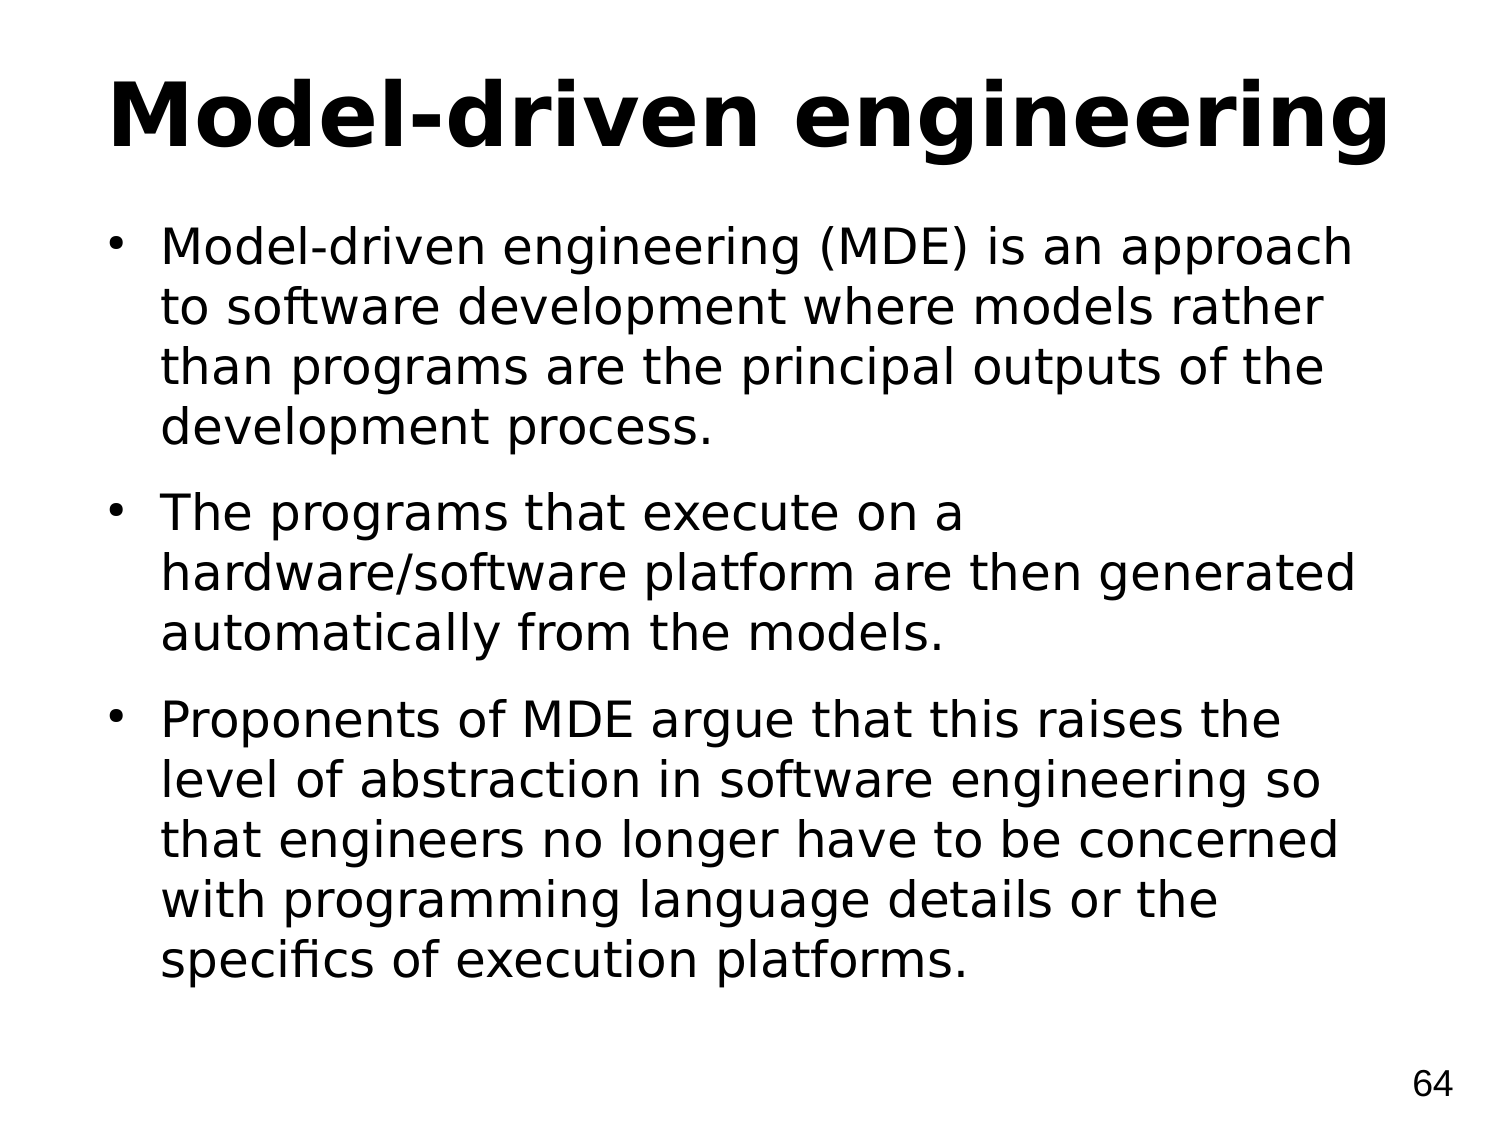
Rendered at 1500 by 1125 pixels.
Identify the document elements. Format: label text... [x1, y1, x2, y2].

title Model-driven engineering [75, 44, 1425, 177]
list Model-driven engineering (MDE) is an approach to software development where models rather than programs are the principal outputs of the development process. The programs that execute on a hardware/software platform are then generated automatically from the models. Proponents of MDE argue that this raises the level of abstraction in software engineering so that engineers no longer have to be concerned with programming language details or the specifics of execution platforms. [75, 206, 1425, 1093]
